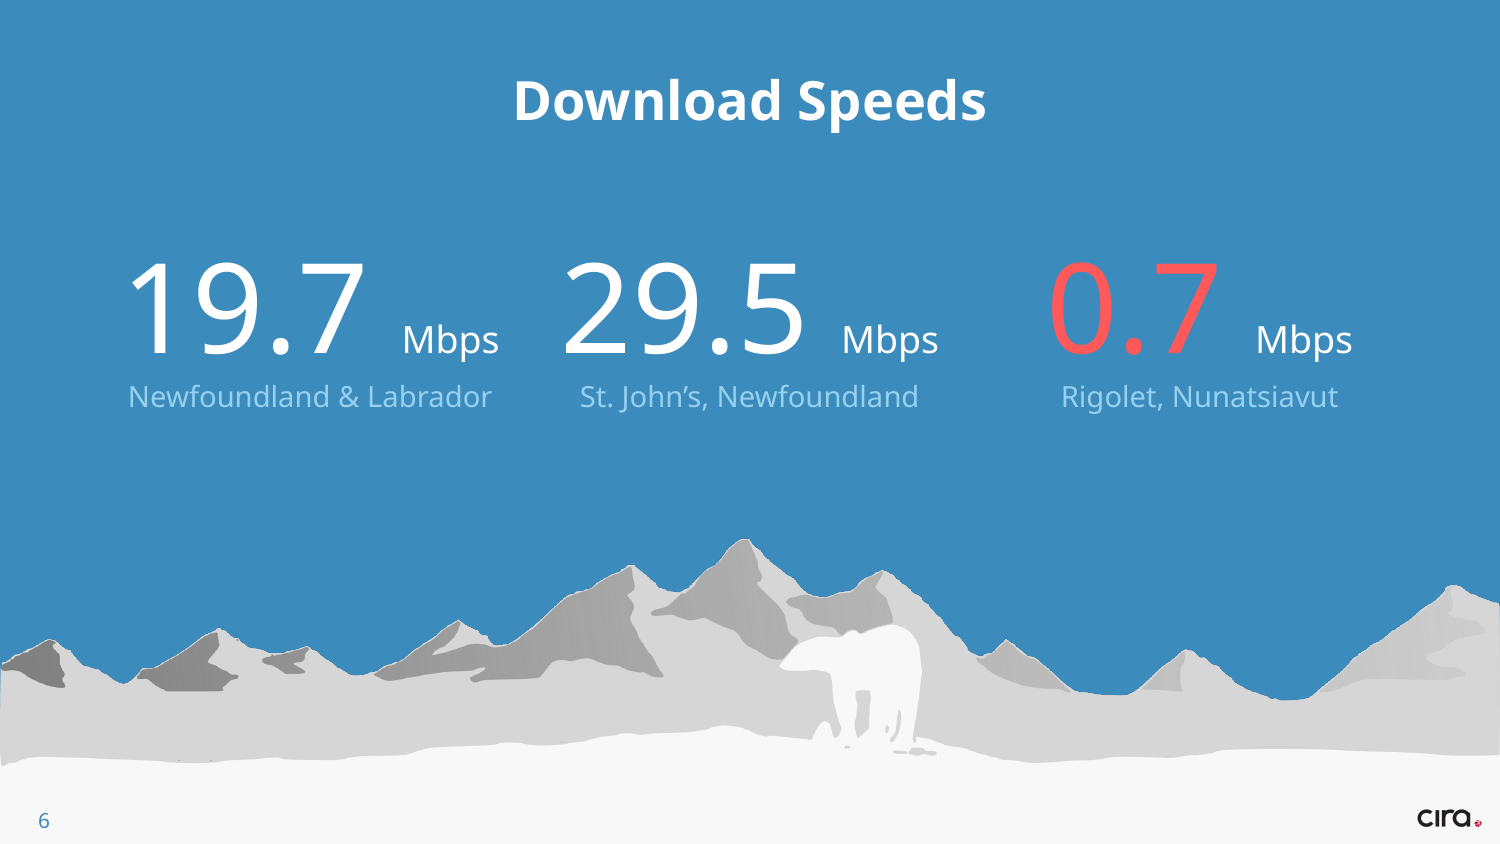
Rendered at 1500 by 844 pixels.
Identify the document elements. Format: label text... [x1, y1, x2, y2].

text_box 29.5 Mbps St. John’s, Newfoundland [530, 213, 970, 464]
picture [0, 513, 1500, 844]
text_box 19.7 Mbps Newfoundland & Labrador [90, 213, 530, 464]
title Download Speeds [0, 50, 1500, 192]
slide_number <number> [0, 792, 89, 844]
text_box 0.7 Mbps Rigolet, Nunatsiavut [979, 213, 1420, 464]
